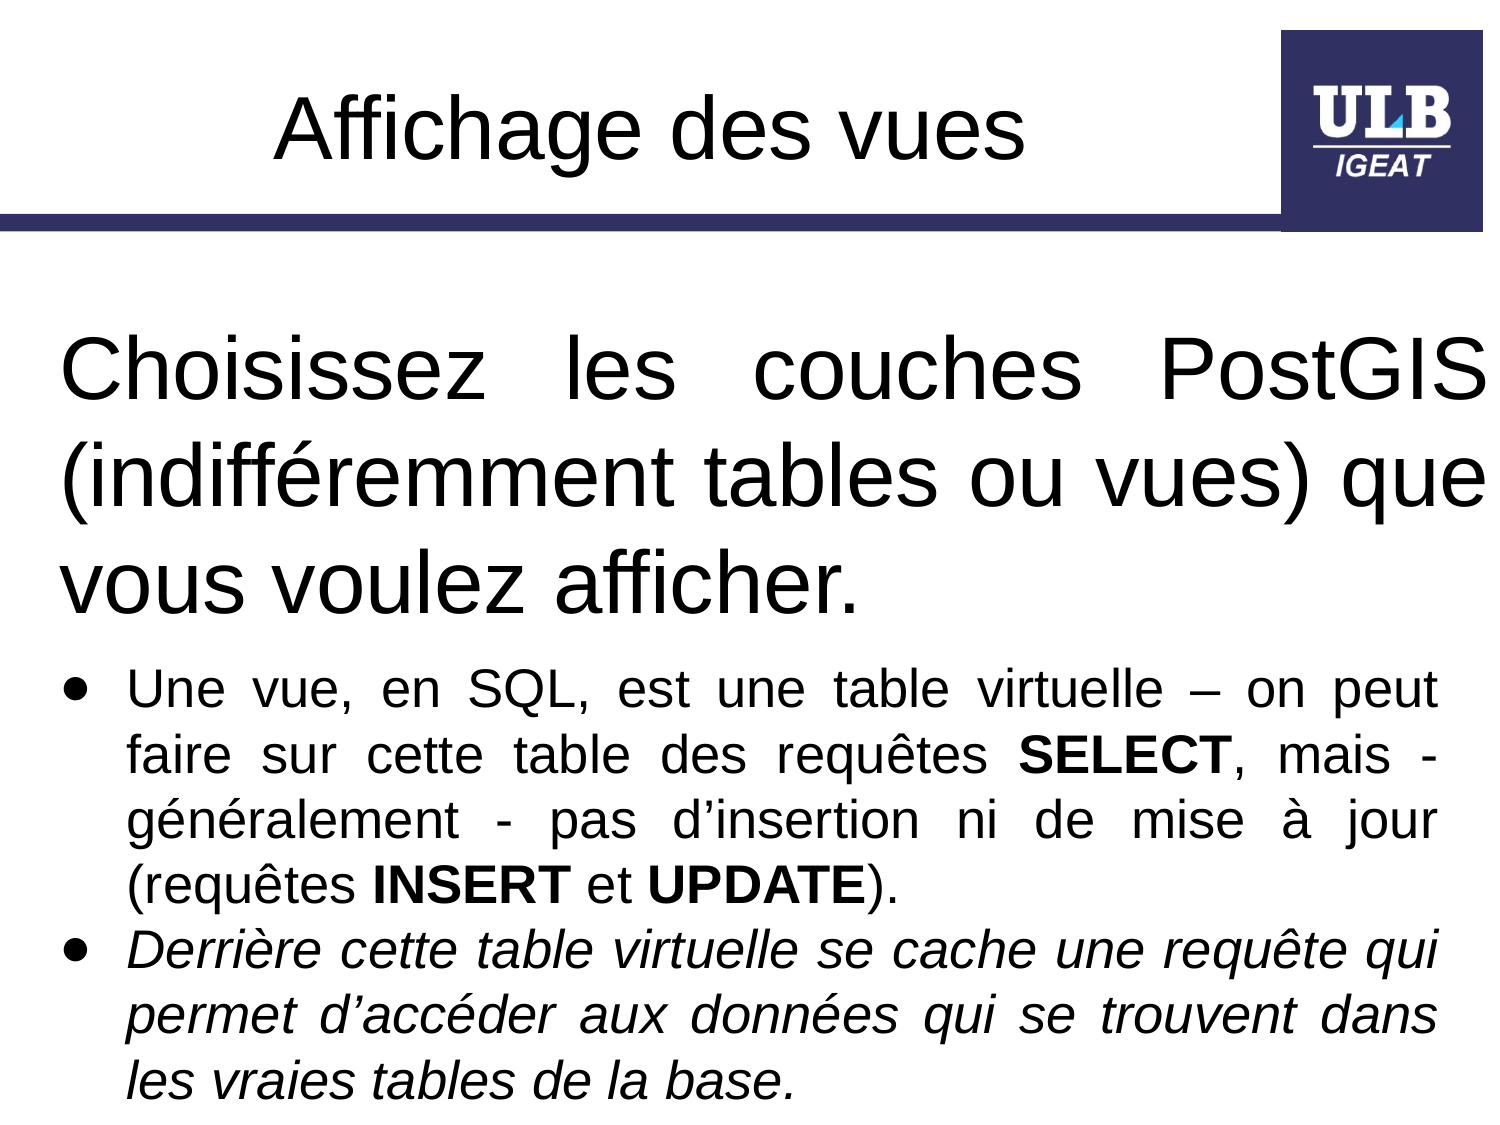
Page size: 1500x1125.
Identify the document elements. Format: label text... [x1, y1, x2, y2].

picture [1290, 30, 1483, 232]
list Choisissez les couches PostGIS (indifféremment tables ou vues) que vous voulez afficher. Une vue, en SQL, est une table virtuelle – on peut faire sur cette table des requêtes SELECT, mais - généralement - pas d’insertion ni de mise à jour (requêtes INSERT et UPDATE). Derrière cette table virtuelle se cache une requête qui permet d’accéder aux données qui se trouvent dans les vraies tables de la base. [59, 263, 1492, 1113]
title Affichage des vues [11, 15, 1290, 233]
